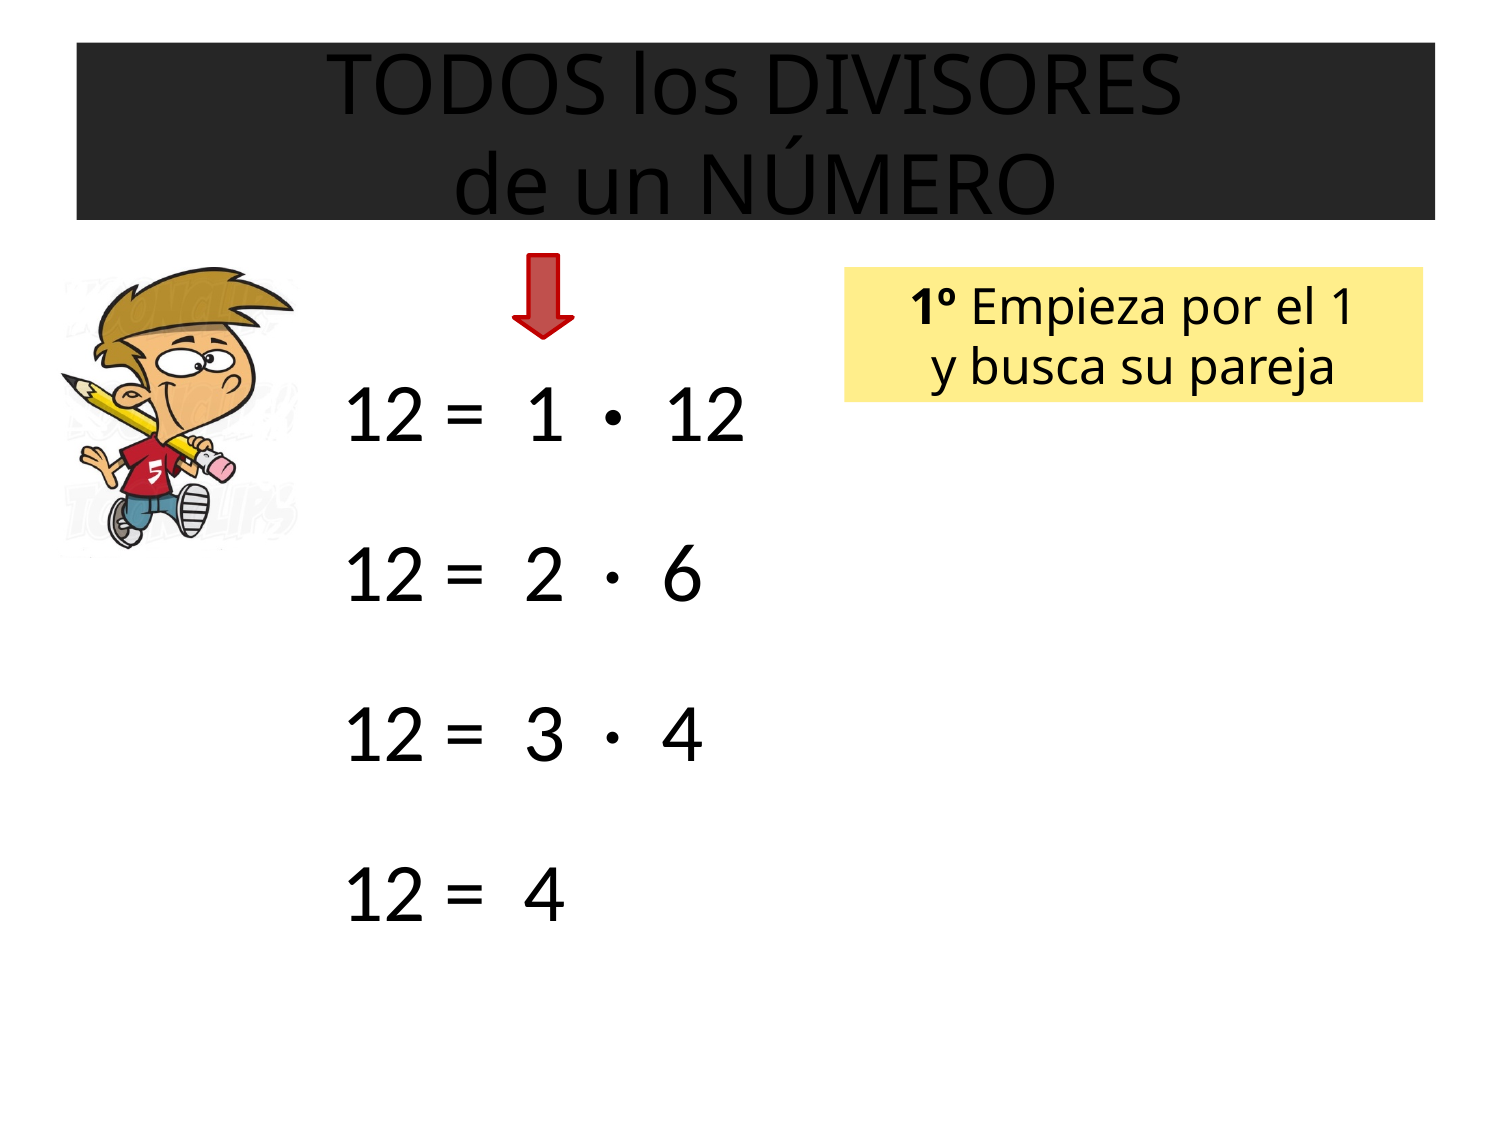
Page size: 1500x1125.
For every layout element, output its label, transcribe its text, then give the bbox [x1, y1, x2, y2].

text_box TODOS los DIVISORES de un NÚMERO [76, 42, 1436, 220]
text_box 12 = 1 · 12 12 = 2 · 6 12 = 3 · 4 12 = 4 [325, 290, 763, 946]
picture [41, 267, 313, 558]
text_box 1º Empieza por el 1 y busca su pareja [844, 267, 1424, 403]
text_box [513, 255, 573, 338]
